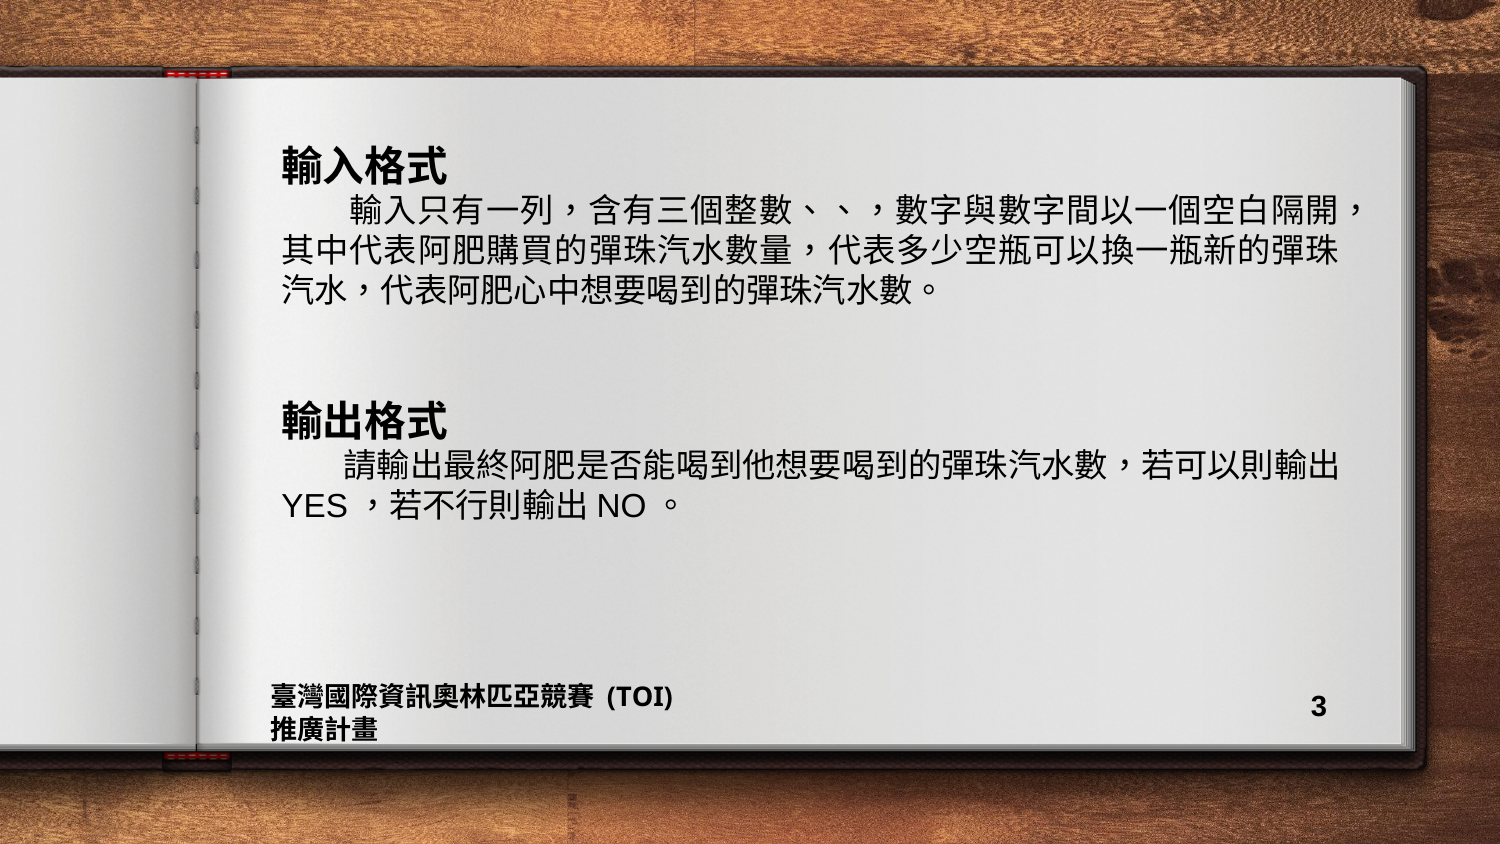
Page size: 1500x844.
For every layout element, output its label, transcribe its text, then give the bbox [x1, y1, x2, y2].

text_box 輸出格式 請輸出最終阿肥是否能喝到他想要喝到的彈珠汽水數，若可以則輸出YES，若不行則輸出NO。 [266, 387, 1368, 492]
text_box 3 [1295, 672, 1386, 737]
text_box 輸入格式 輸入只有一列，含有三個整數、、，數字與數字間以一個空白隔開，其中代表阿肥購買的彈珠汽水數量，代表多少空瓶可以換一瓶新的彈珠汽水，代表阿肥心中想要喝到的彈珠汽水數。 [266, 132, 1356, 364]
